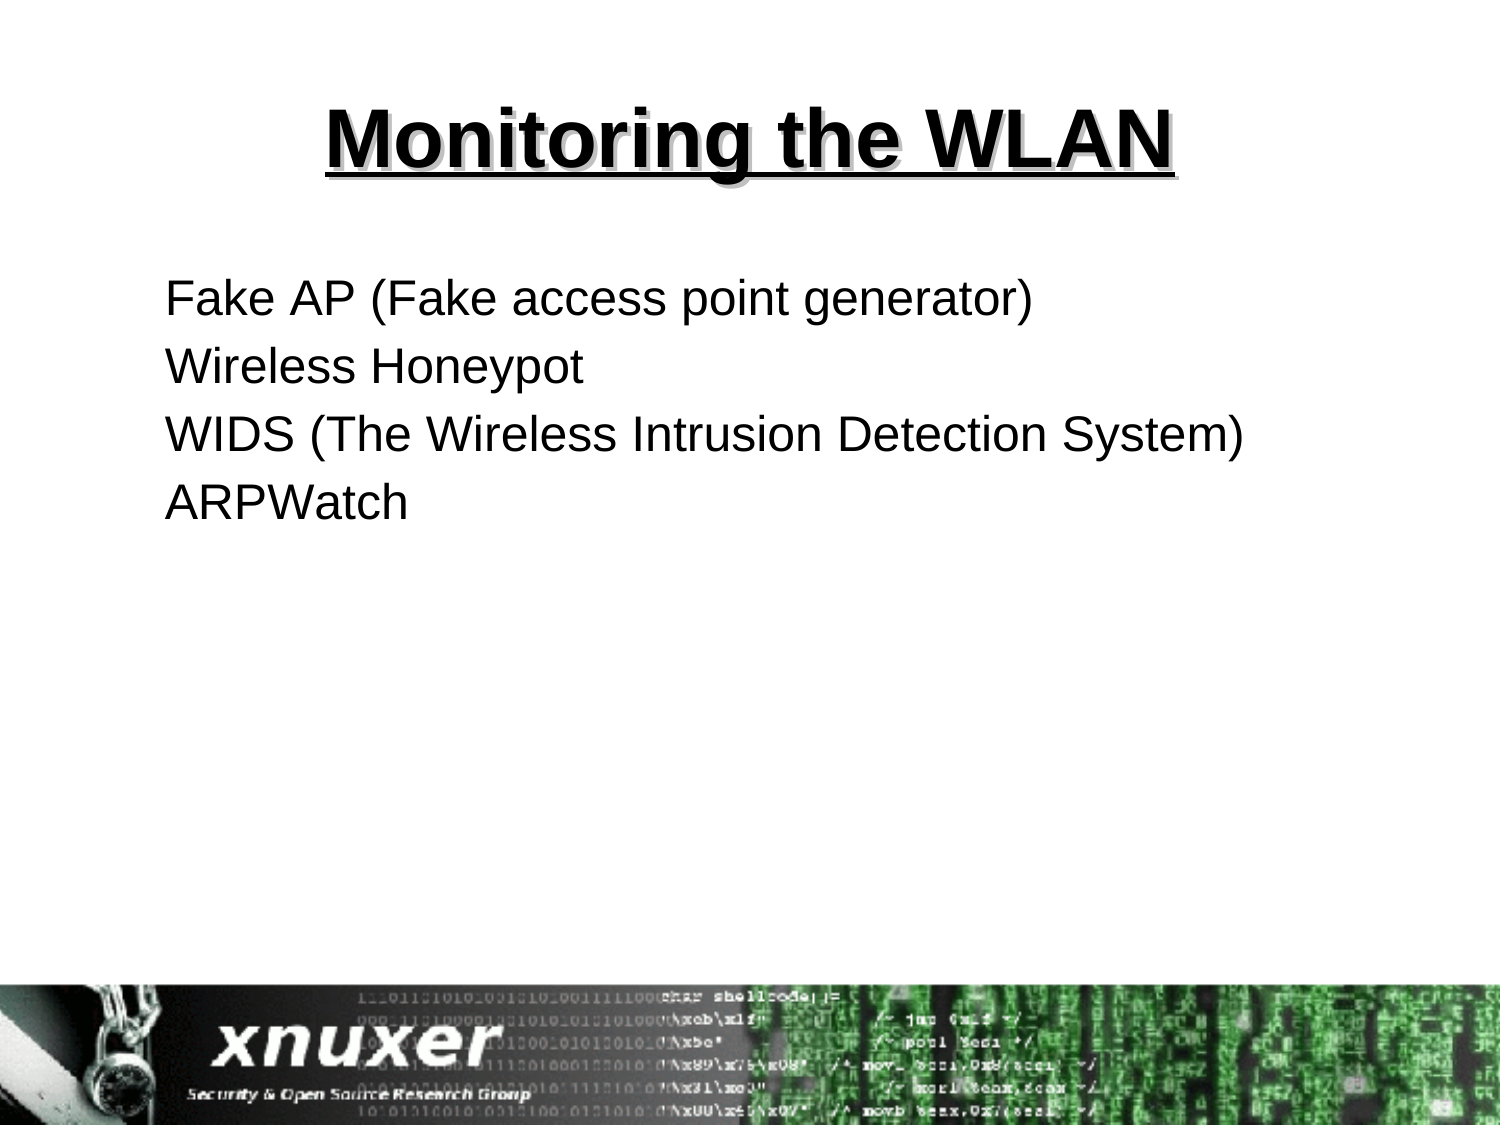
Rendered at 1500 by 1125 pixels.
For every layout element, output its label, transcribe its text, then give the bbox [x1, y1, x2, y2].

picture [0, 0, 1500, 1125]
list Fake AP (Fake access point generator) Wireless Honeypot WIDS (The Wireless Intrusion Detection System) ARPWatch [150, 262, 1426, 980]
title Monitoring the WLAN [75, 45, 1426, 233]
